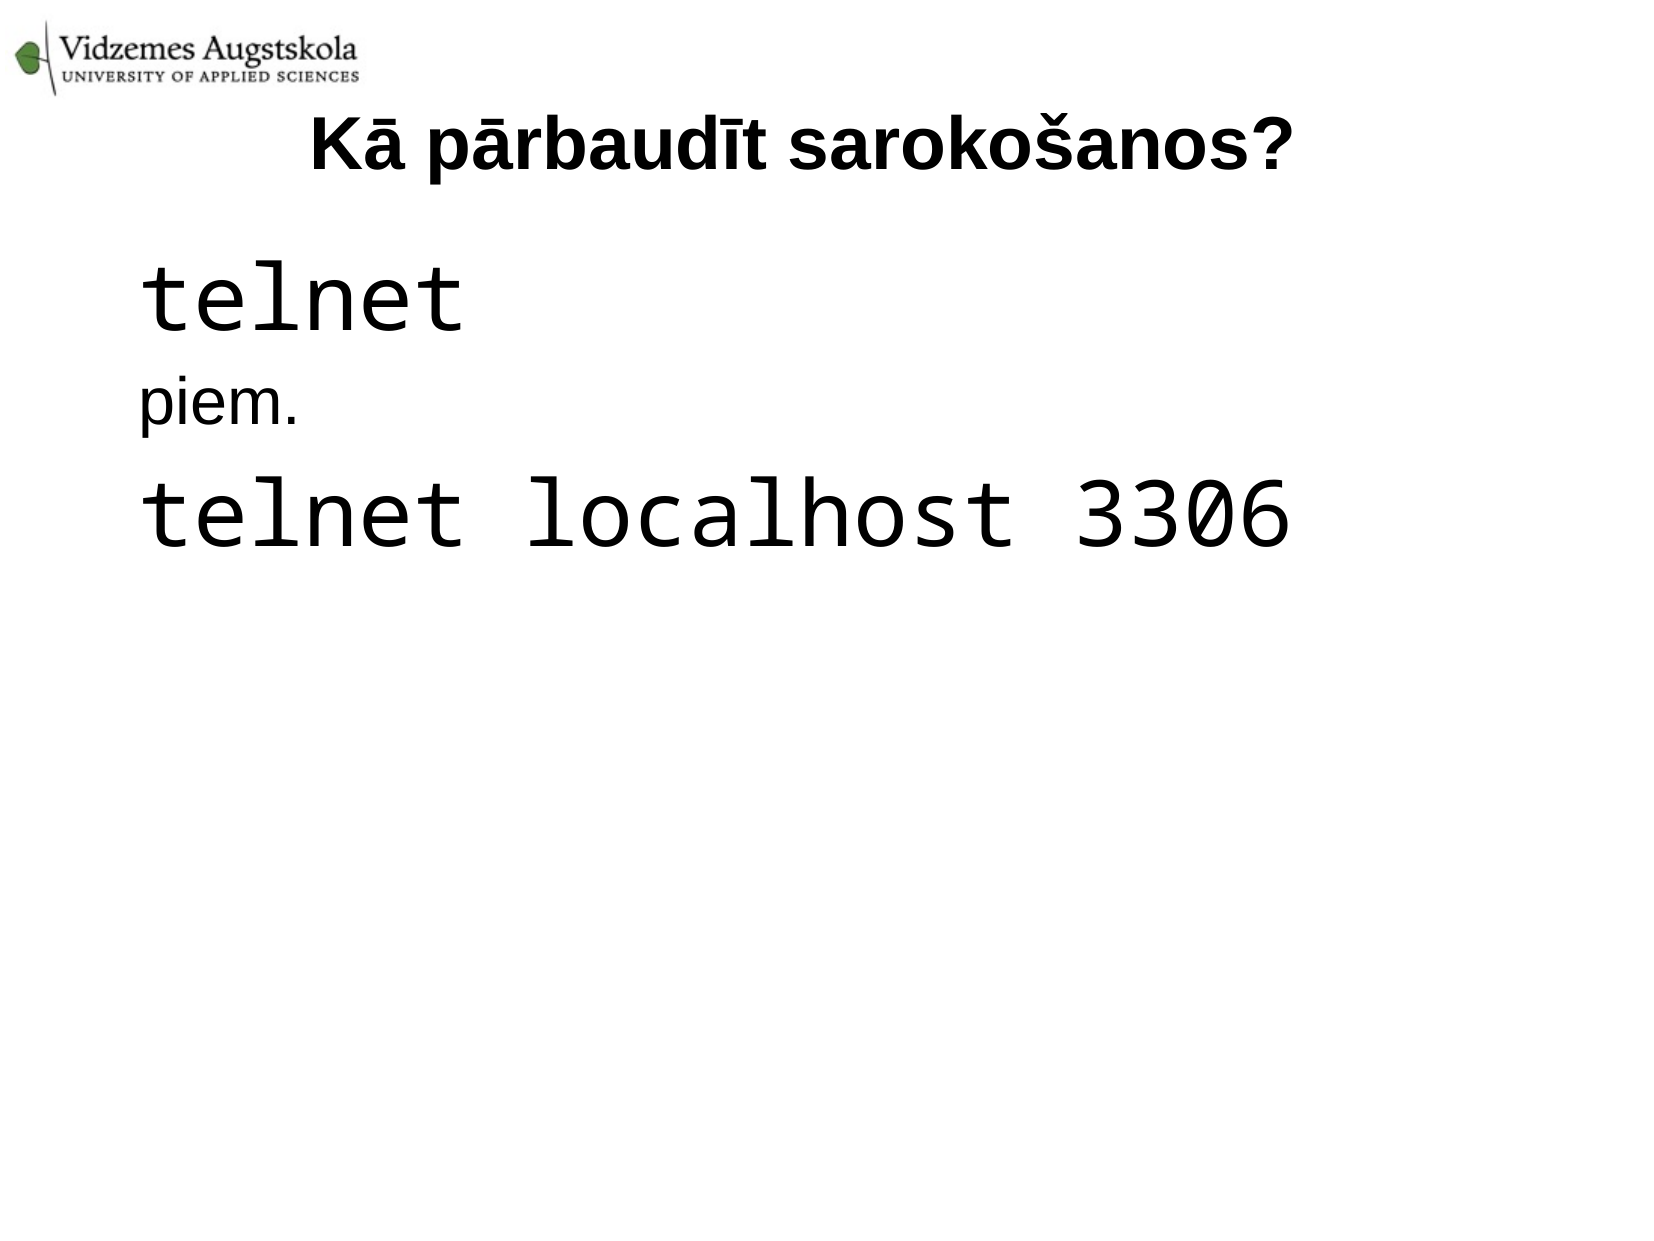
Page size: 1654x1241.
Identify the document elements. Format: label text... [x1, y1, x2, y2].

list telnet piem. telnet localhost 3306 [82, 236, 1569, 1107]
picture [5, 2, 368, 113]
title Kā pārbaudīt sarokošanos? [94, 103, 1512, 188]
